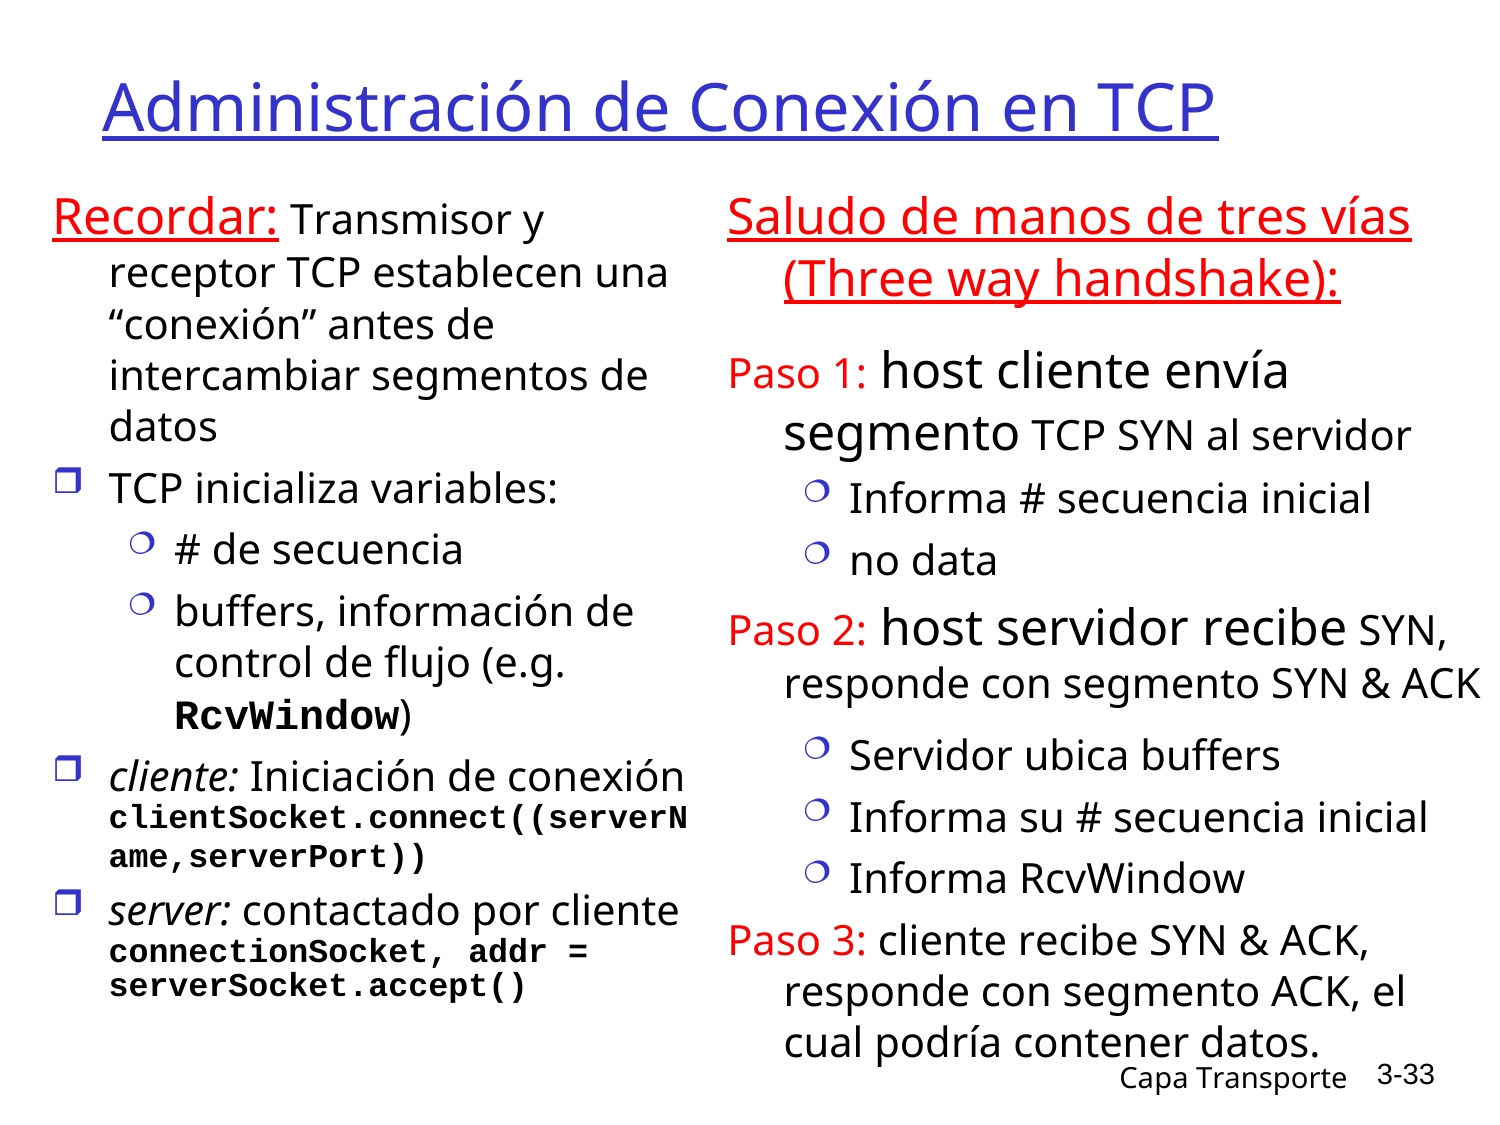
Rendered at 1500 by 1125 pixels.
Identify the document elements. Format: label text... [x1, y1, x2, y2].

list Recordar: Transmisor y receptor TCP establecen una “conexión” antes de intercambiar segmentos de datos TCP inicializa variables: # de secuencia buffers, información de control de flujo (e.g. RcvWindow) cliente: Iniciación de conexión clientSocket.connect((serverName,serverPort)) server: contactado por cliente connectionSocket, addr = serverSocket.accept() [37, 177, 712, 1017]
list Saludo de manos de tres vías (Three way handshake): Paso 1: host cliente envía segmento TCP SYN al servidor Informa # secuencia inicial no data Paso 2: host servidor recibe SYN, responde con segmento SYN & ACK Servidor ubica buffers Informa su # secuencia inicial Informa RcvWindow Paso 3: cliente recibe SYN & ACK, responde con segmento ACK, el cual podría contener datos. [712, 177, 1500, 1094]
title Administración de Conexión en TCP [87, 15, 1426, 177]
